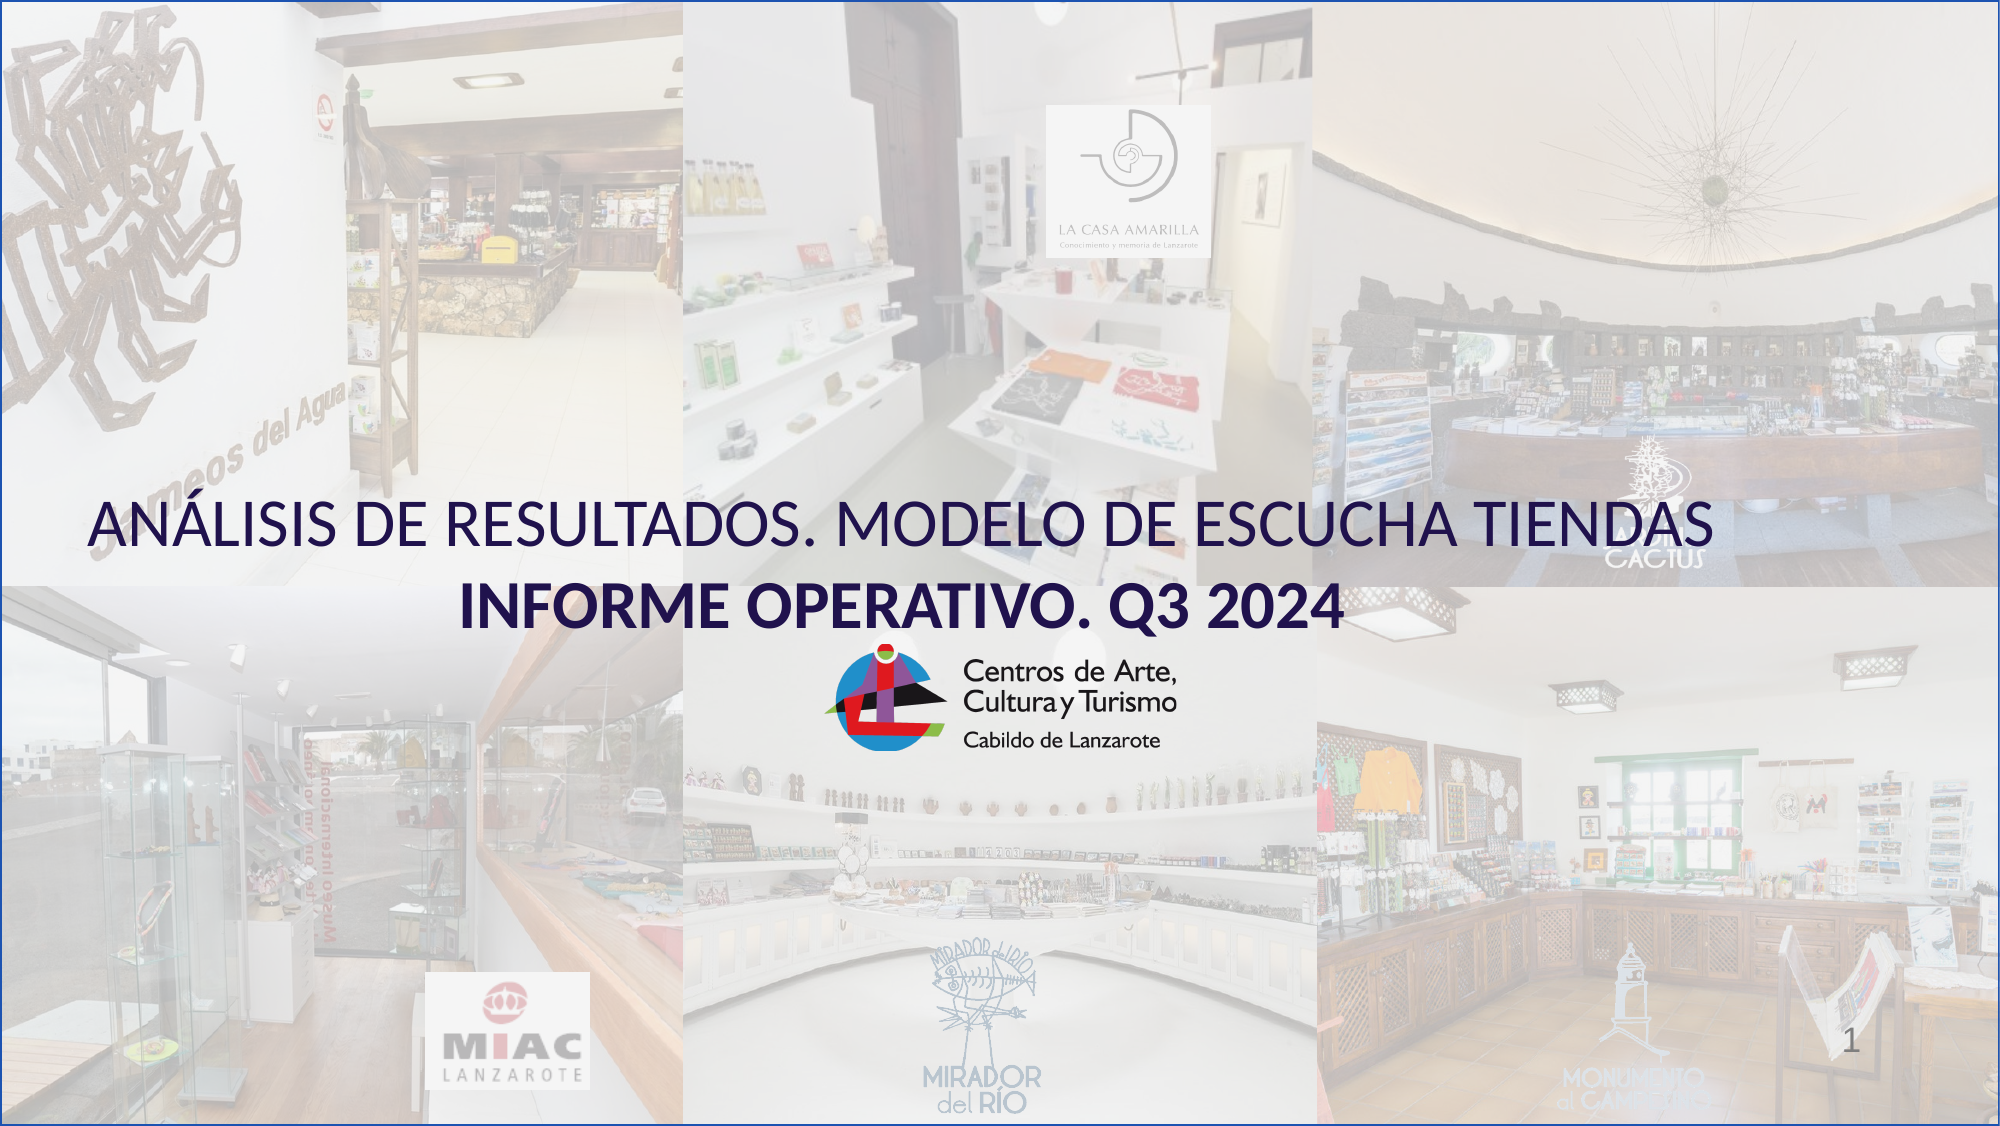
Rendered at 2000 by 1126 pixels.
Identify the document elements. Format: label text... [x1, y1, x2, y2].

text_box [0, 0, 2000, 1126]
slide_number <number> [1412, 1008, 1880, 1069]
picture [824, 644, 1177, 751]
text_box Análisis de Resultados. Modelo de Escucha Tiendas Informe Operativo. Q3 2024 [0, 468, 1847, 737]
